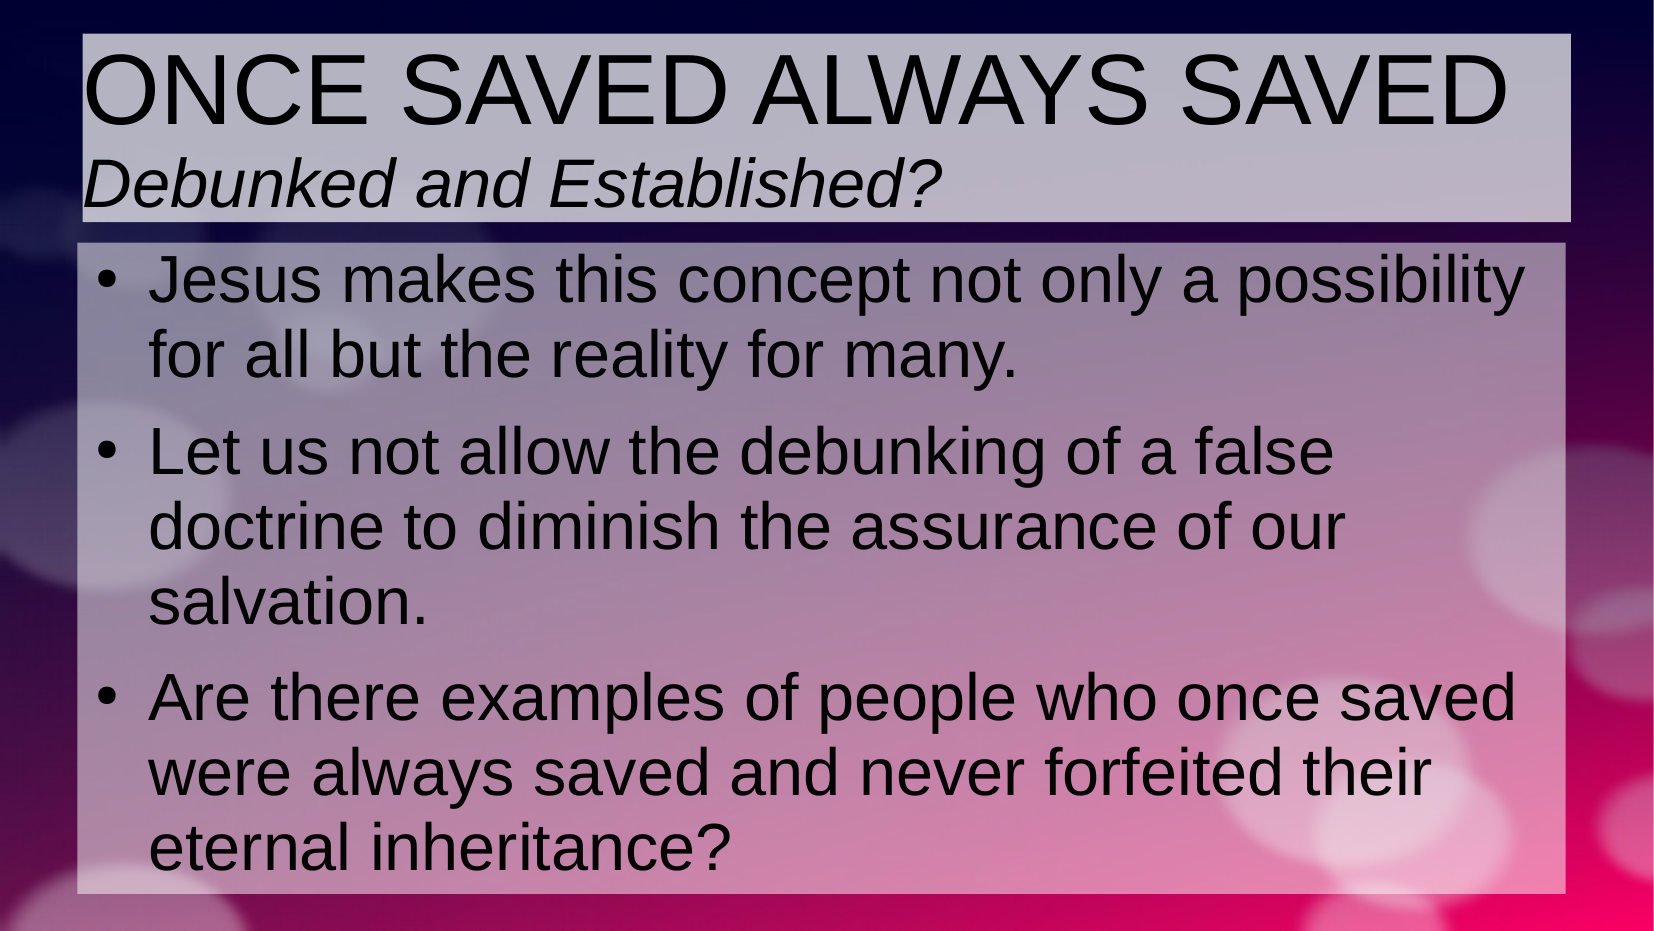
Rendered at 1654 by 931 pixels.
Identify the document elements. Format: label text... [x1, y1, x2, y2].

title ONCE SAVED ALWAYS SAVED Debunked and Established? [82, 33, 1571, 223]
picture [0, 0, 1654, 931]
list Jesus makes this concept not only a possibility for all but the reality for many. Let us not allow the debunking of a false doctrine to diminish the assurance of our salvation. Are there examples of people who once saved were always saved and never forfeited their eternal inheritance? [77, 242, 1566, 894]
